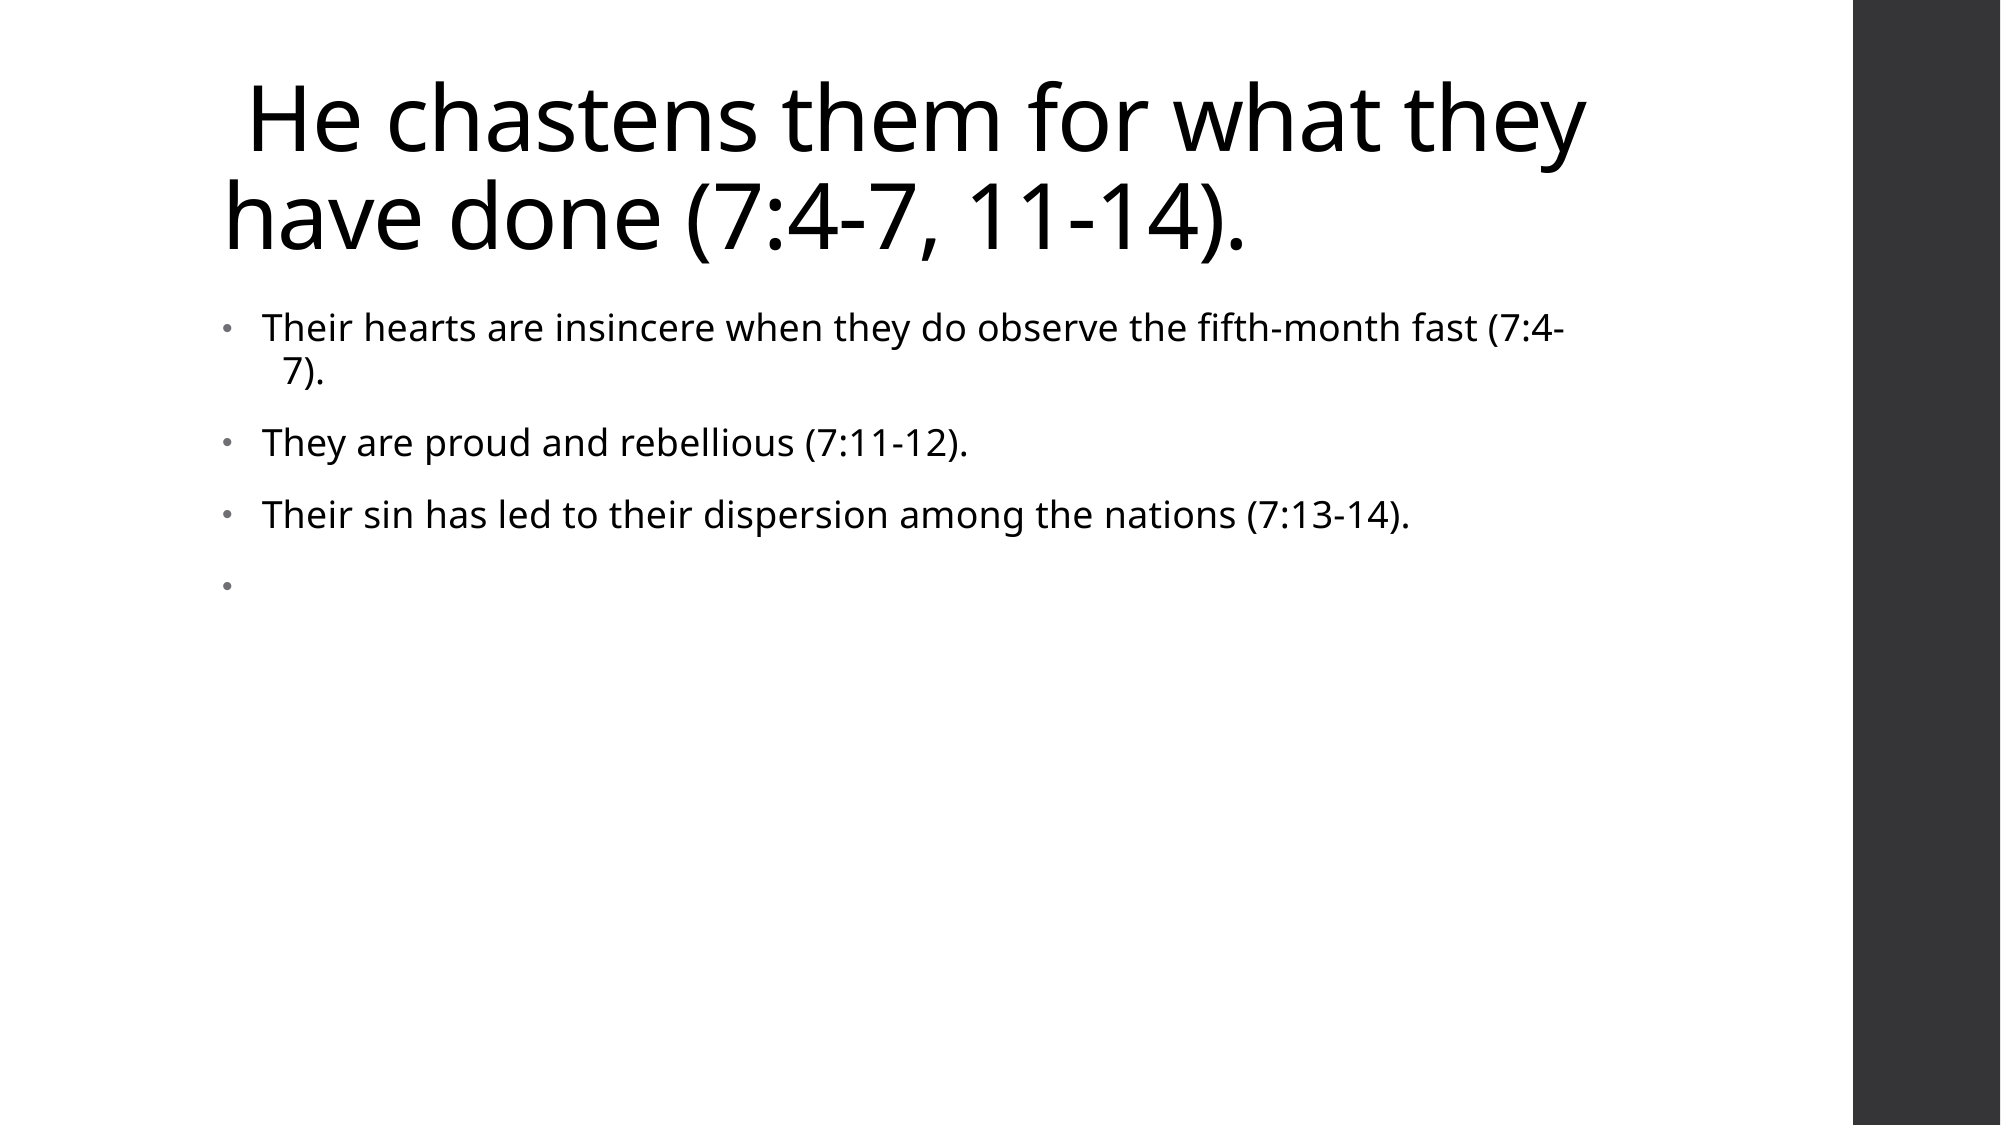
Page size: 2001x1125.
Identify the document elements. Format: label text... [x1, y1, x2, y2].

list Their hearts are insincere when they do observe the fifth-month fast (7:4-7). They are proud and rebellious (7:11-12). Their sin has led to their dispersion among the nations (7:13-14). [206, 299, 1617, 1014]
title He chastens them for what they have done (7:4-7, 11-14). [206, 60, 1797, 278]
